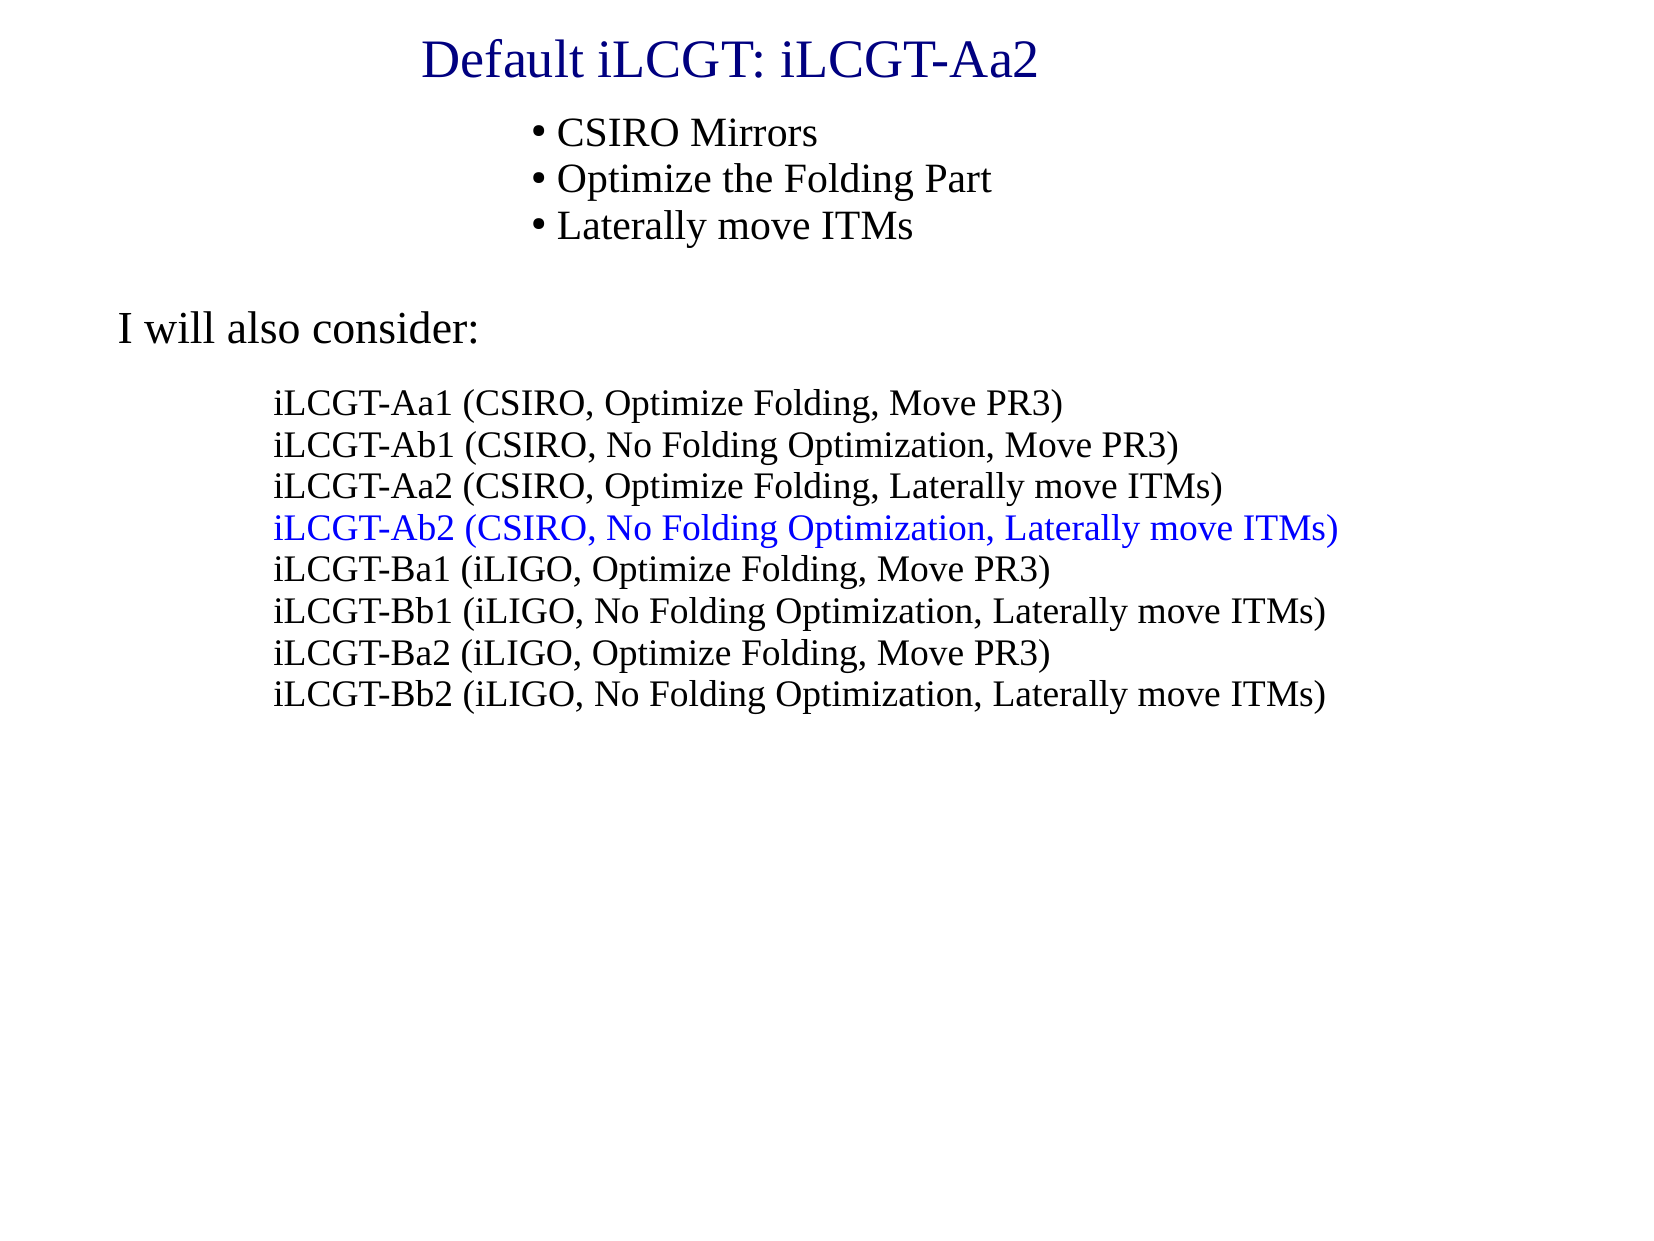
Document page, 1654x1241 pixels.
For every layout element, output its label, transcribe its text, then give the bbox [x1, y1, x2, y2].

text_box CSIRO Mirrors Optimize the Folding Part Laterally move ITMs [516, 102, 1008, 269]
text_box iLCGT-Aa1 (CSIRO, Optimize Folding, Move PR3) iLCGT-Ab1 (CSIRO, No Folding Optimization, Move PR3) iLCGT-Aa2 (CSIRO, Optimize Folding, Laterally move ITMs) iLCGT-Ab2 (CSIRO, No Folding Optimization, Laterally move ITMs) iLCGT-Ba1 (iLIGO, Optimize Folding, Move PR3) iLCGT-Bb1 (iLIGO, No Folding Optimization, Laterally move ITMs) iLCGT-Ba2 (iLIGO, Optimize Folding, Move PR3) iLCGT-Bb2 (iLIGO, No Folding Optimization, Laterally move ITMs) [258, 375, 1349, 798]
text_box I will also consider: [102, 295, 507, 366]
text_box Default iLCGT: iLCGT-Aa2 [407, 21, 1052, 102]
